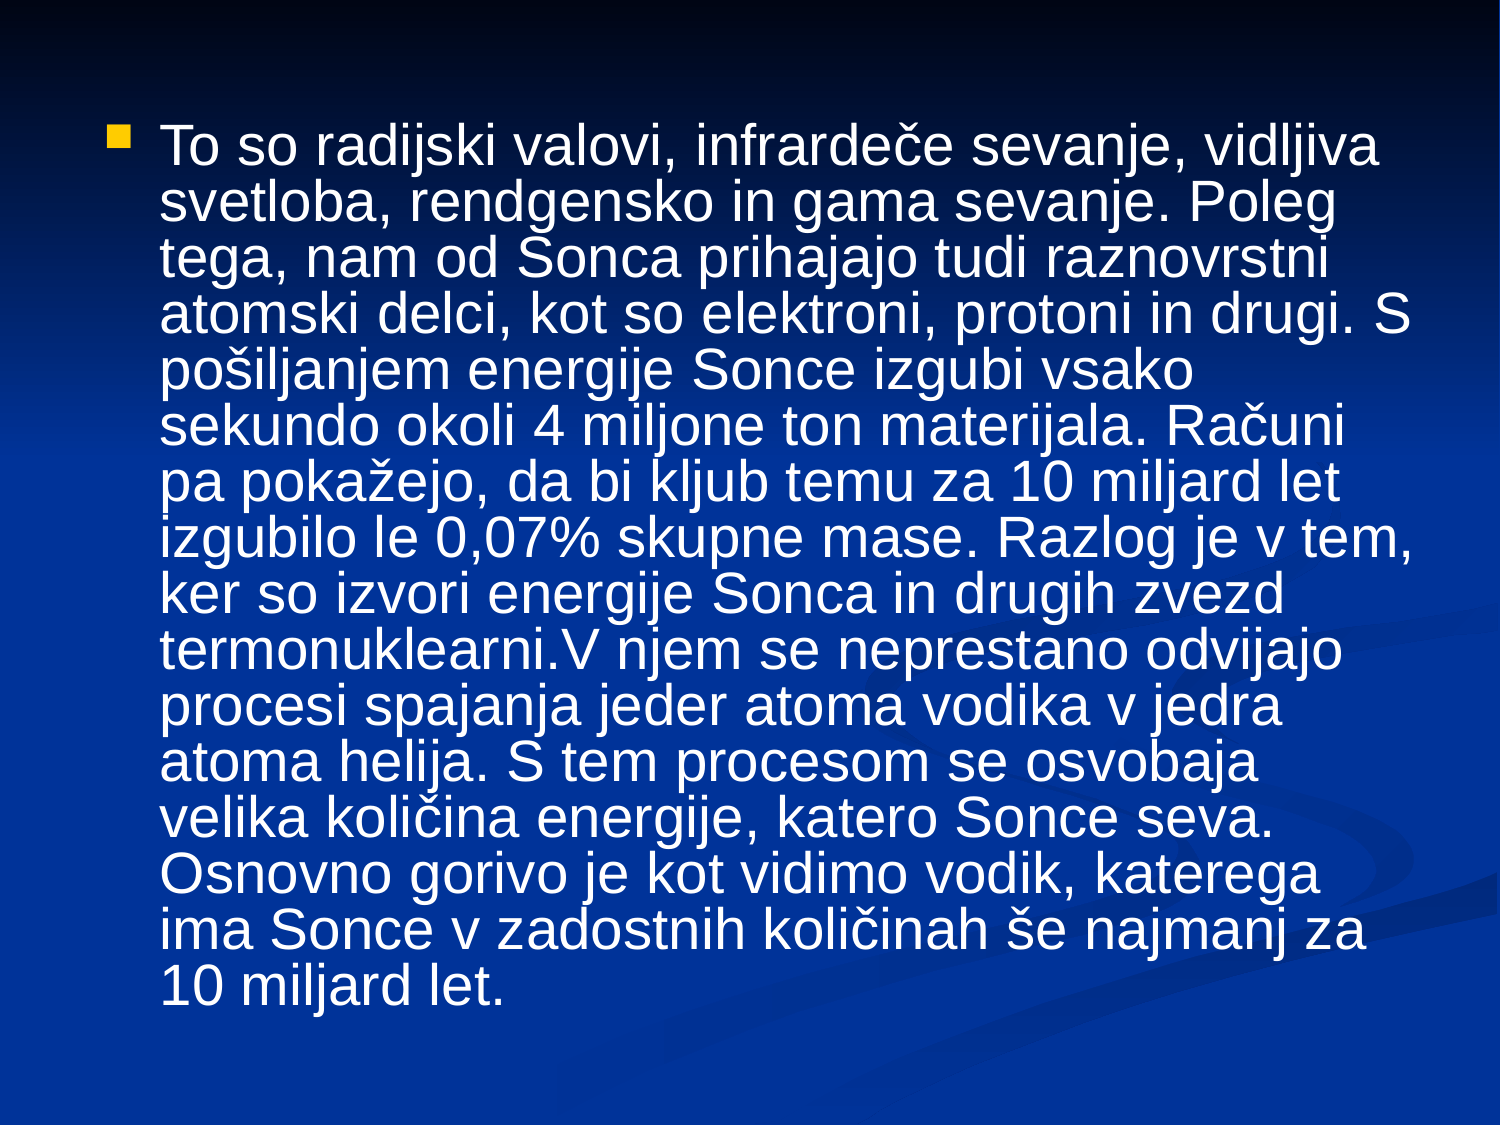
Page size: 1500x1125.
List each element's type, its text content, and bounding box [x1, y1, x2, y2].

list To so radijski valovi, infrardeče sevanje, vidljiva svetloba, rendgensko in gama sevanje. Poleg tega, nam od Sonca prihajajo tudi raznovrstni atomski delci, kot so elektroni, protoni in drugi. S pošiljanjem energije Sonce izgubi vsako sekundo okoli 4 miljone ton materijala. Računi pa pokažejo, da bi kljub temu za 10 miljard let izgubilo le 0,07% skupne mase. Razlog je v tem, ker so izvori energije Sonca in drugih zvezd termonuklearni.V njem se neprestano odvijajo procesi spajanja jeder atoma vodika v jedra atoma helija. S tem procesom se osvobaja velika količina energije, katero Sonce seva. Osnovno gorivo je kot vidimo vodik, katerega ima Sonce v zadostnih količinah še najmanj za 10 miljard let. [88, 113, 1439, 856]
